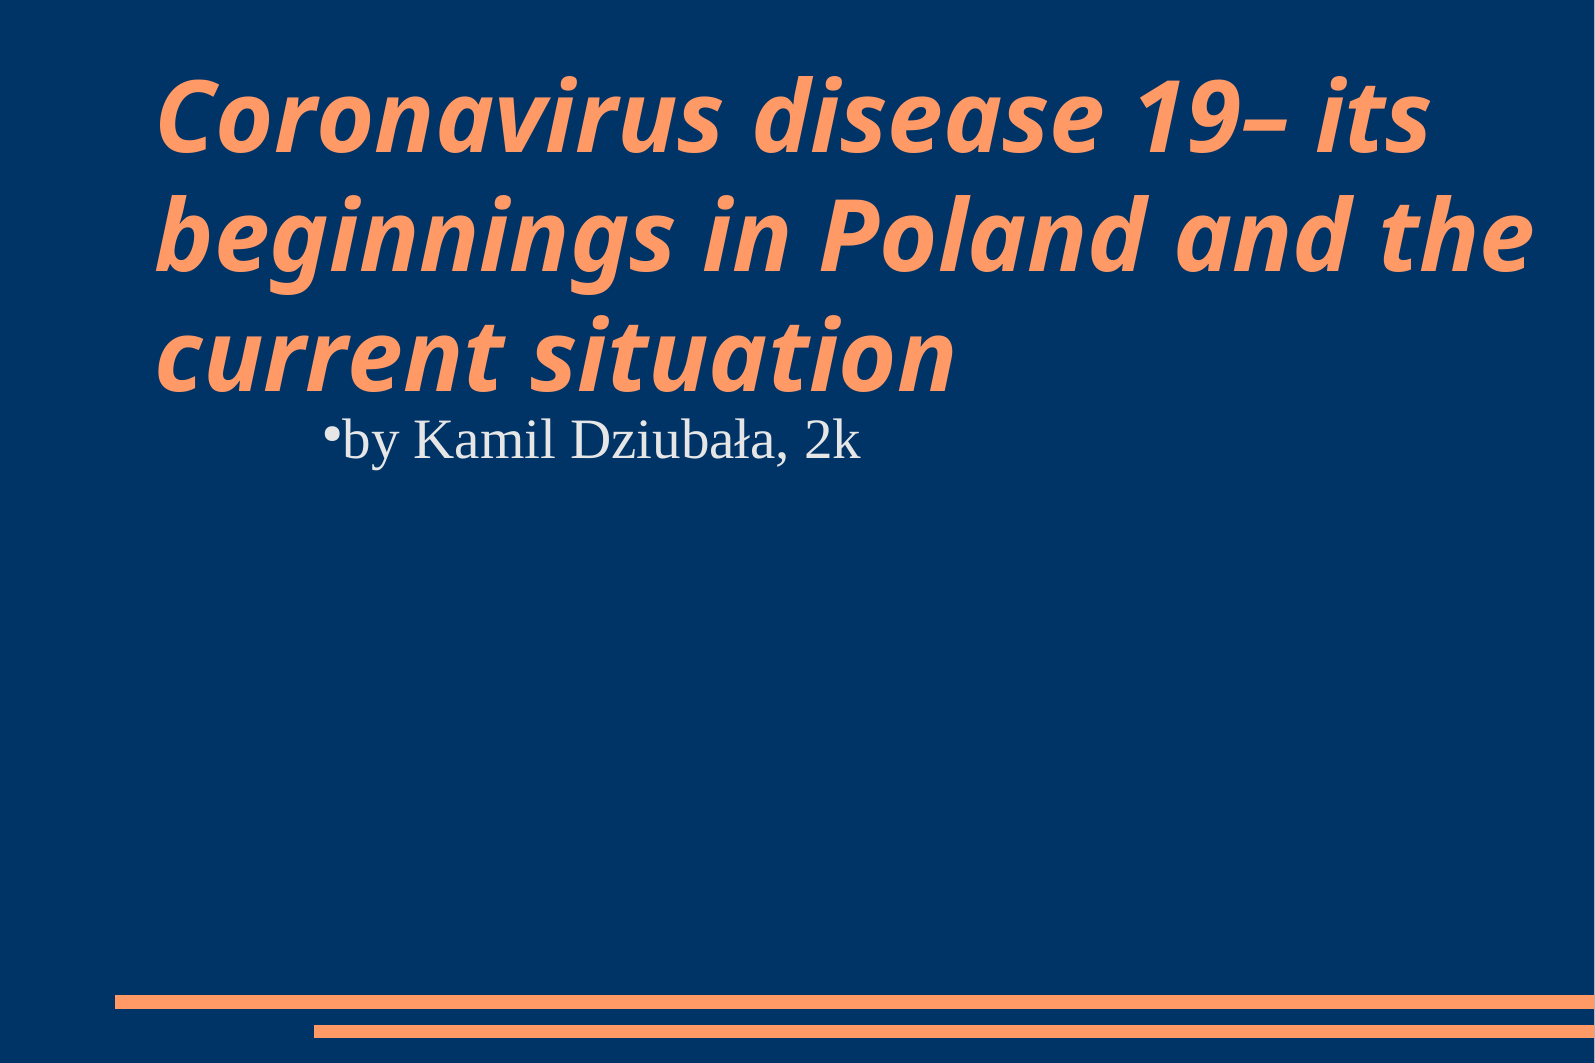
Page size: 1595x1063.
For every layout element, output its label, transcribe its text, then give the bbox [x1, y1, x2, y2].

title Coronavirus disease 19– its beginnings in Poland and the current situation [154, 50, 1565, 414]
list by Kamil Dziubała, 2k [322, 401, 1505, 540]
